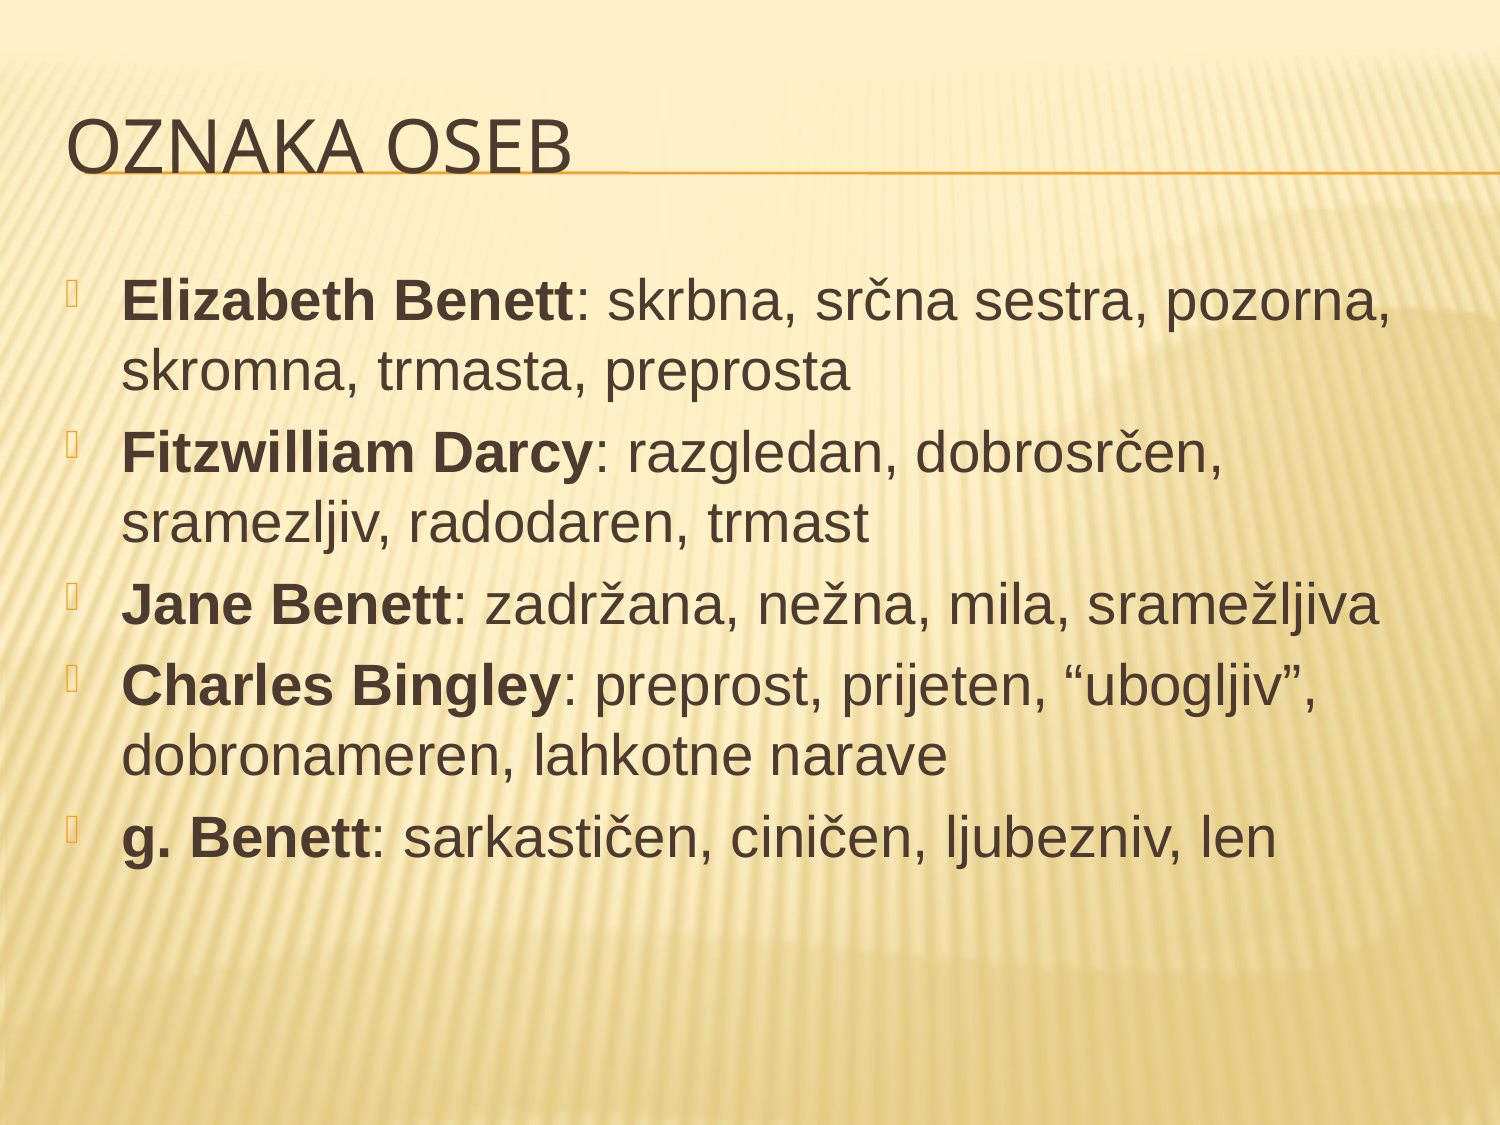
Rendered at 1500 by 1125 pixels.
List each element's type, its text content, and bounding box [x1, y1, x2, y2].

list Elizabeth Benett: skrbna, srčna sestra, pozorna, skromna, trmasta, preprosta Fitzwilliam Darcy: razgledan, dobrosrčen, sramezljiv, radodaren, trmast Jane Benett: zadržana, nežna, mila, sramežljiva Charles Bingley: preprost, prijeten, “ubogljiv”, dobronameren, lahkotne narave g. Benett: sarkastičen, ciničen, ljubezniv, len [50, 254, 1475, 998]
picture [0, 0, 1500, 1125]
title Oznaka oseb [50, 75, 1475, 213]
